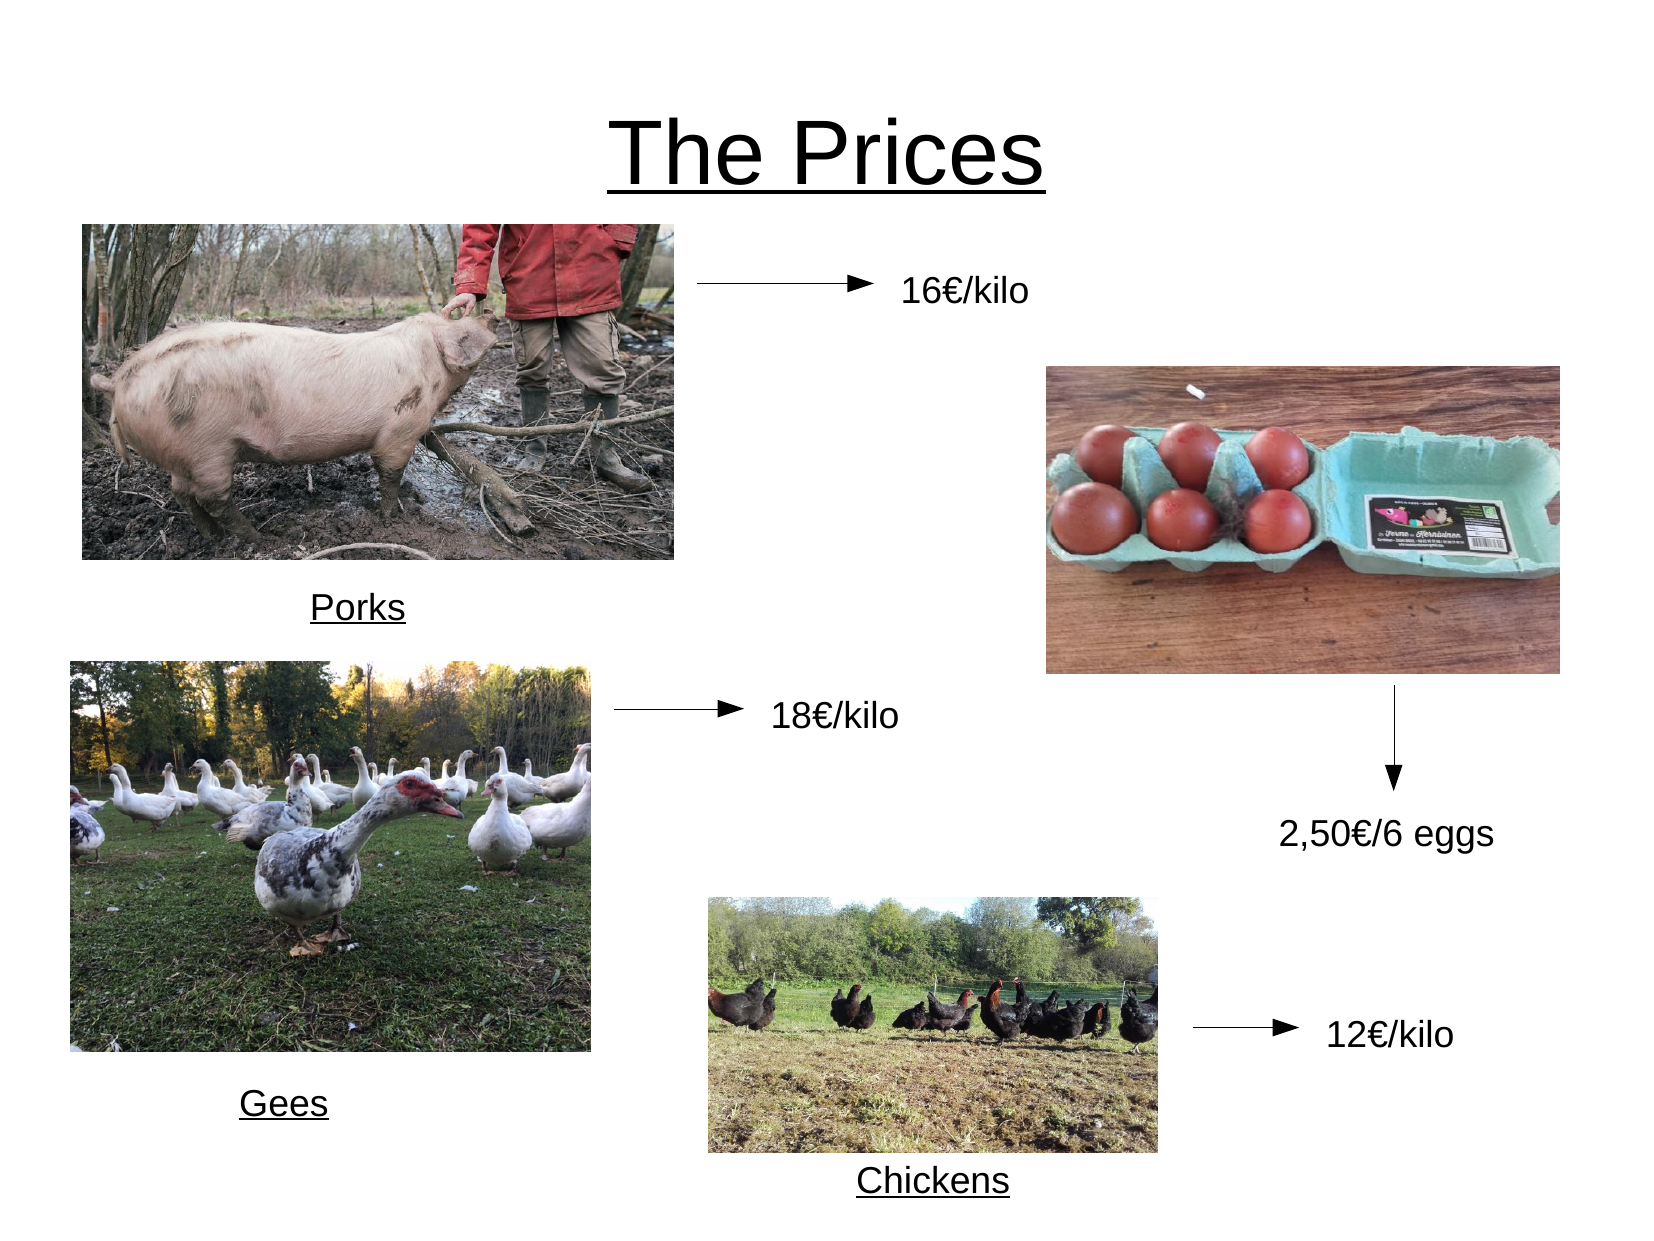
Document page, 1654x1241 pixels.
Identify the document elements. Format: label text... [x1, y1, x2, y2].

text_box 12€/kilo [1311, 1006, 1536, 1063]
text_box Porks [295, 578, 461, 636]
title The Prices [82, 49, 1571, 257]
picture [708, 897, 1158, 1153]
text_box 16€/kilo [885, 262, 1146, 319]
text_box 2,50€/6 eggs [1263, 805, 1512, 863]
picture [1046, 366, 1560, 674]
text_box Chickens [744, 1152, 1123, 1210]
picture [70, 661, 591, 1052]
picture [82, 224, 674, 560]
text_box Gees [224, 1074, 449, 1132]
text_box 18€/kilo [755, 687, 945, 745]
